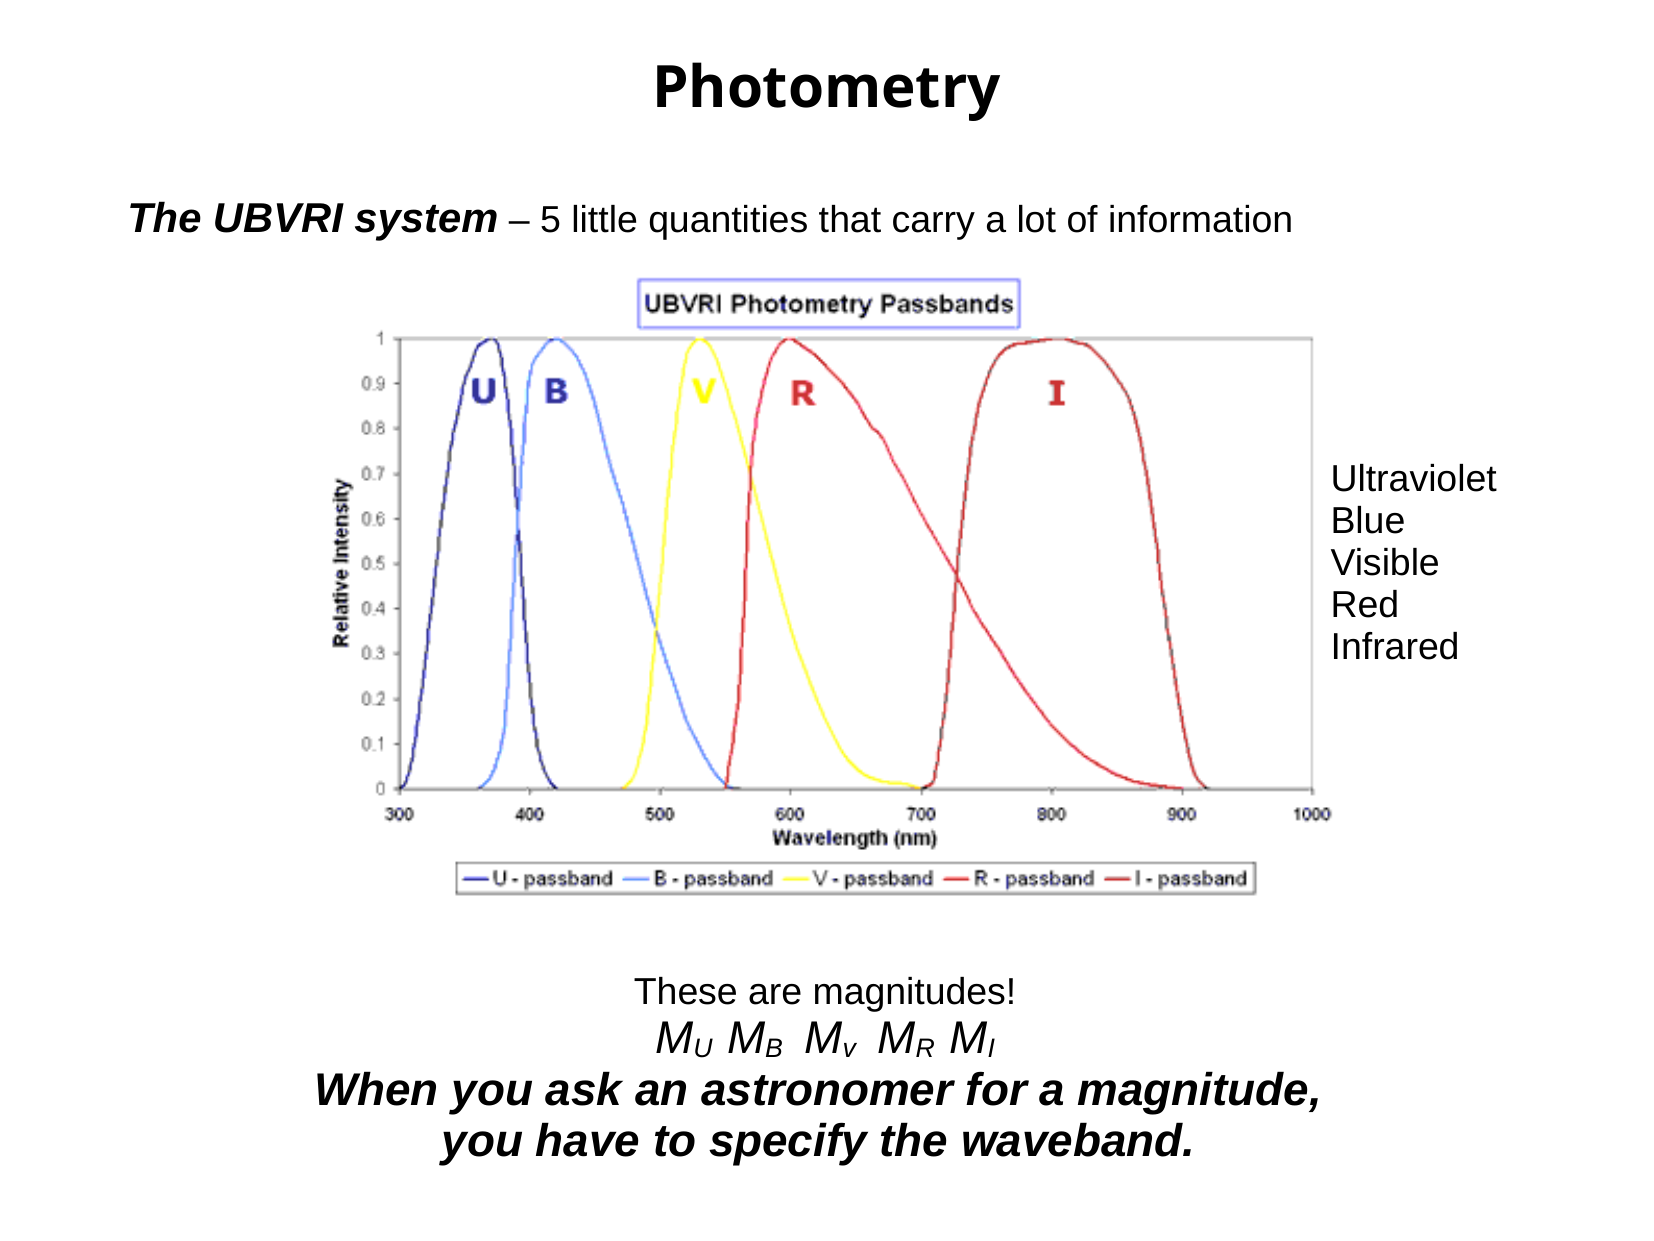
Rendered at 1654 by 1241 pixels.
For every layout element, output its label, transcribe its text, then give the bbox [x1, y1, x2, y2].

text_box Ultraviolet Blue Visible Red Infrared [1315, 450, 1654, 676]
picture [308, 262, 1351, 902]
text_box Photometry [0, 37, 1654, 121]
text_box The UBVRI system – 5 little quantities that carry a lot of information [112, 187, 1426, 249]
text_box These are magnitudes! MU MB Mv MR MI When you ask an astronomer for a magnitude, you have to specify the waveband. [0, 963, 1651, 1241]
